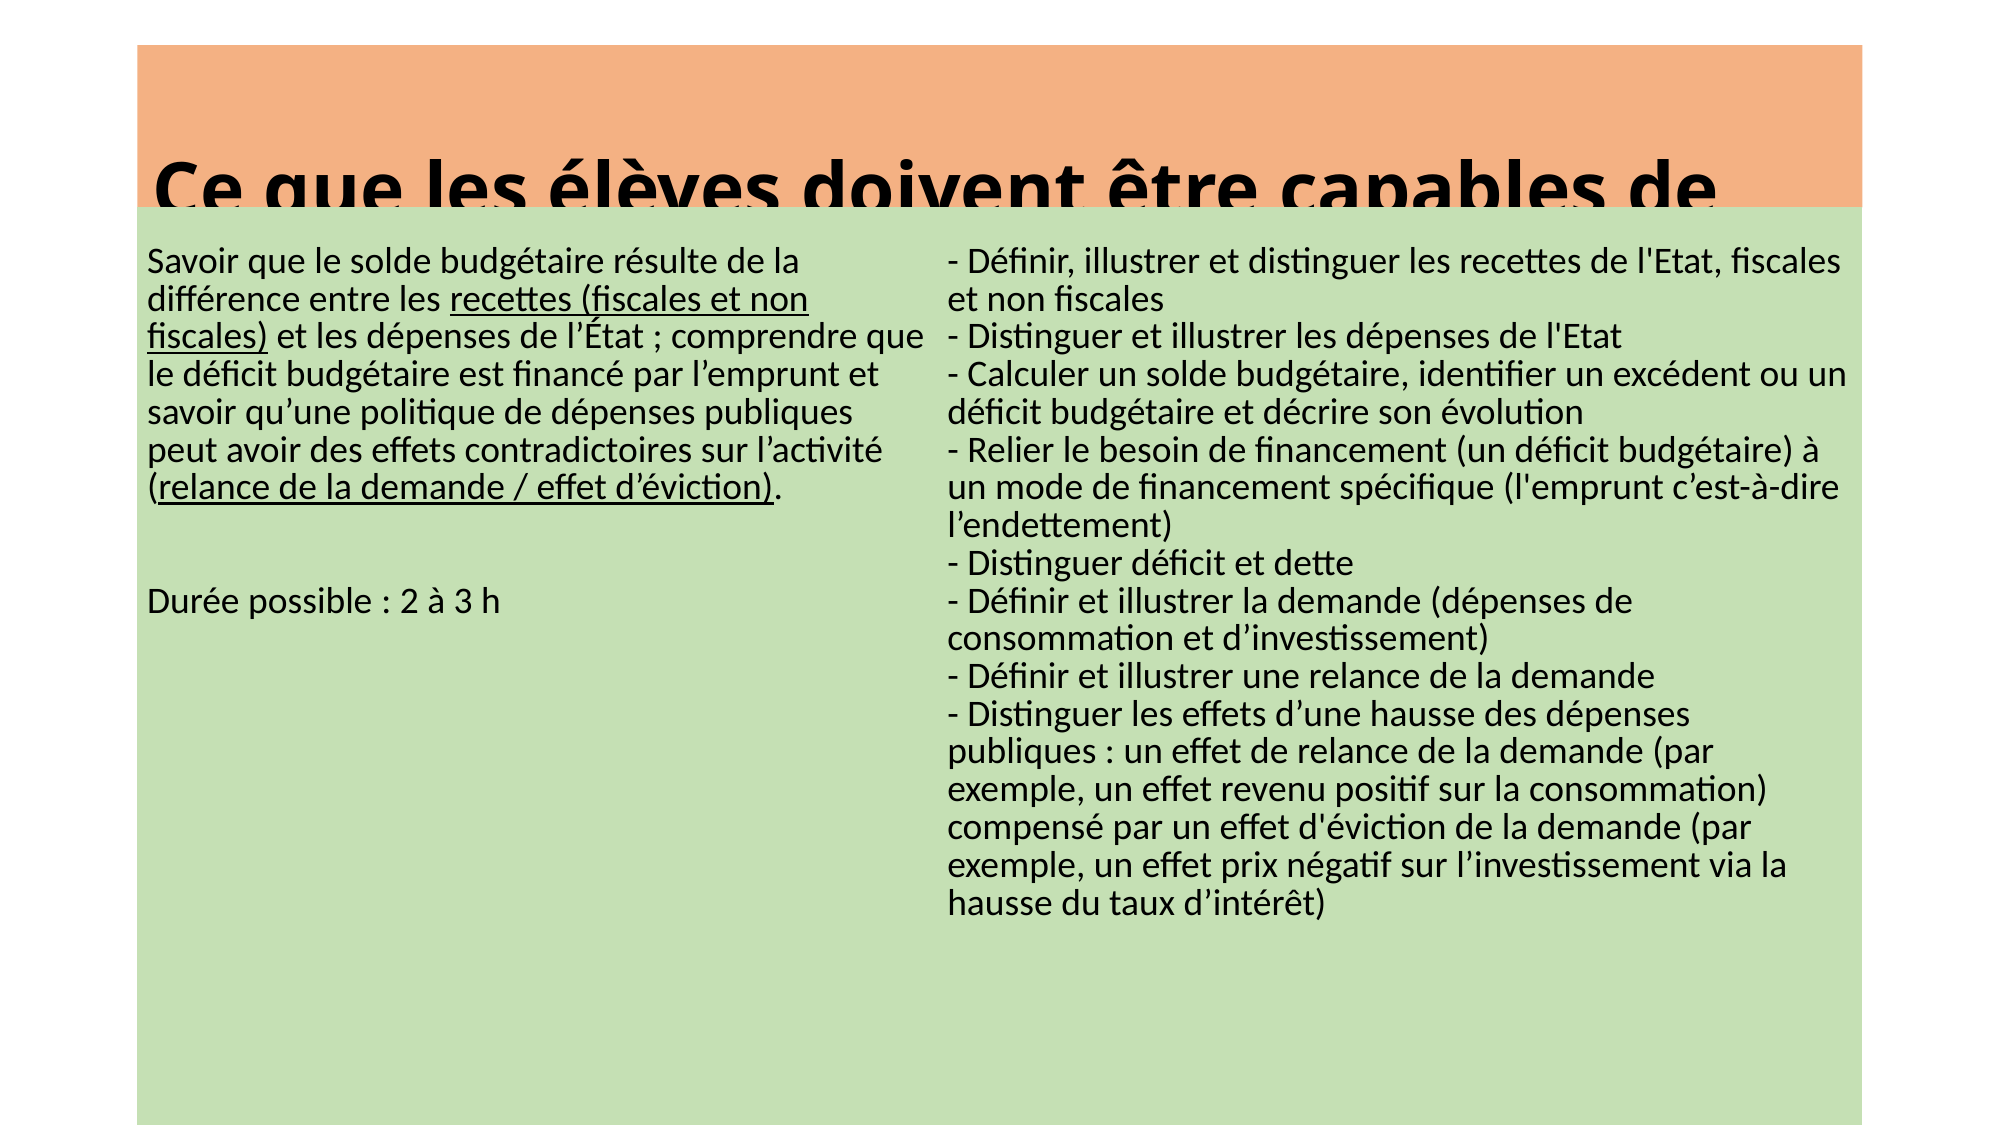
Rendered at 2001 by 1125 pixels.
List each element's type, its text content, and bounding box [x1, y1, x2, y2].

table_header - Définir, illustrer et distinguer les recettes de l'Etat, fiscales et non fiscales - Distinguer et illustrer les dépenses de l'Etat - Calculer un solde budgétaire, identifier un excédent ou un déficit budgétaire et décrire son évolution - Relier le besoin de financement (un déficit budgétaire) à un mode de financement spécifique (l'emprunt c’est-à-dire l’endettement) - Distinguer déficit et dette - Définir et illustrer la demande (dépenses de consommation et d’investissement) - Définir et illustrer une relance de la demande - Distinguer les effets d’une hausse des dépenses publiques : un effet de relance de la demande (par exemple, un effet revenu positif sur la consommation) compensé par un effet d'éviction de la demande (par exemple, un effet prix négatif sur l’investissement via la hausse du taux d’intérêt) [938, 207, 1862, 1125]
title Ce que les élèves doivent être capables de faire à la fin du cours (10 heures) : [137, 45, 1863, 208]
table_header Savoir que le solde budgétaire résulte de la différence entre les recettes (fiscales et non fiscales) et les dépenses de l’État ; comprendre que le déficit budgétaire est financé par l’emprunt et savoir qu’une politique de dépenses publiques peut avoir des effets contradictoires sur l’activité (relance de la demande / effet d’éviction). Durée possible : 2 à 3 h [137, 207, 938, 1125]
